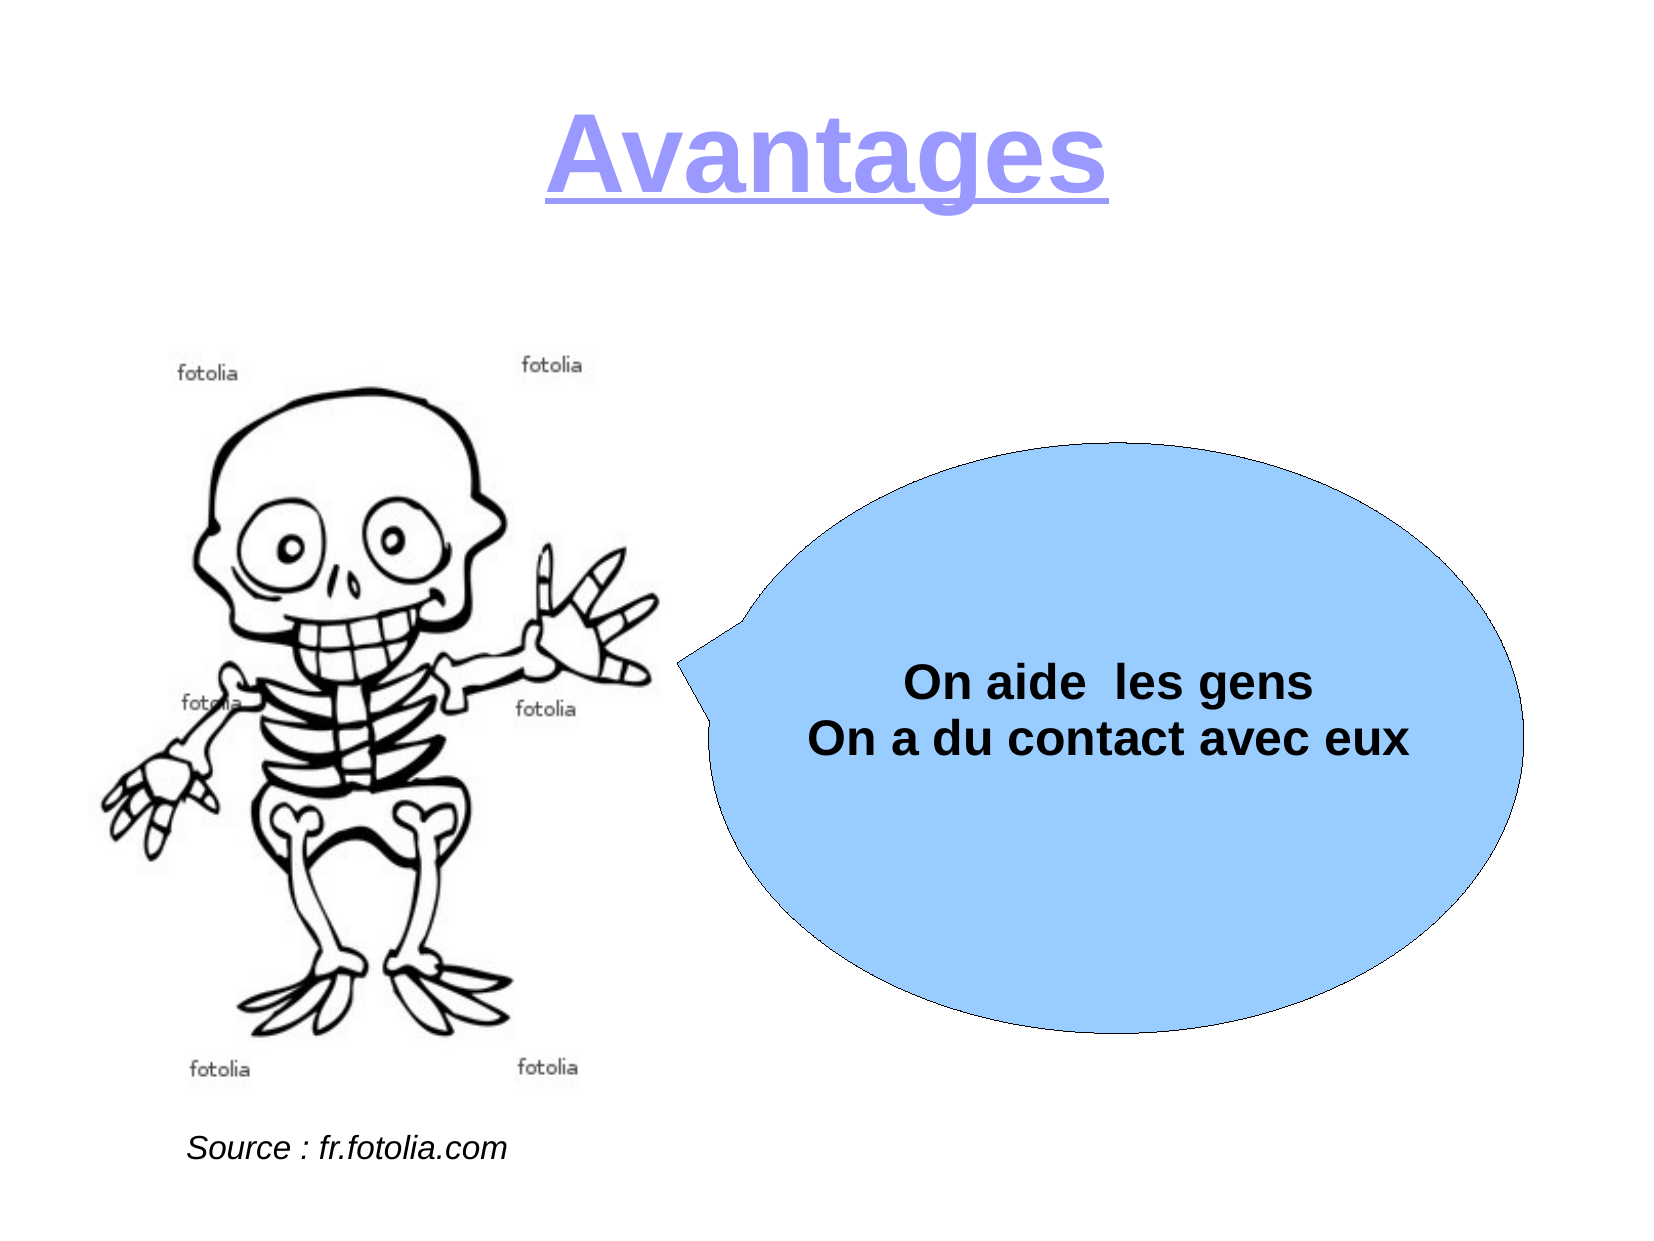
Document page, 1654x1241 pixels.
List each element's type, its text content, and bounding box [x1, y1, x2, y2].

title Avantages [82, 49, 1571, 257]
picture [88, 303, 668, 1123]
text_box Source : fr.fotolia.com [171, 1122, 650, 1174]
text_box On aide les gens On a du contact avec eux [677, 442, 1524, 1034]
